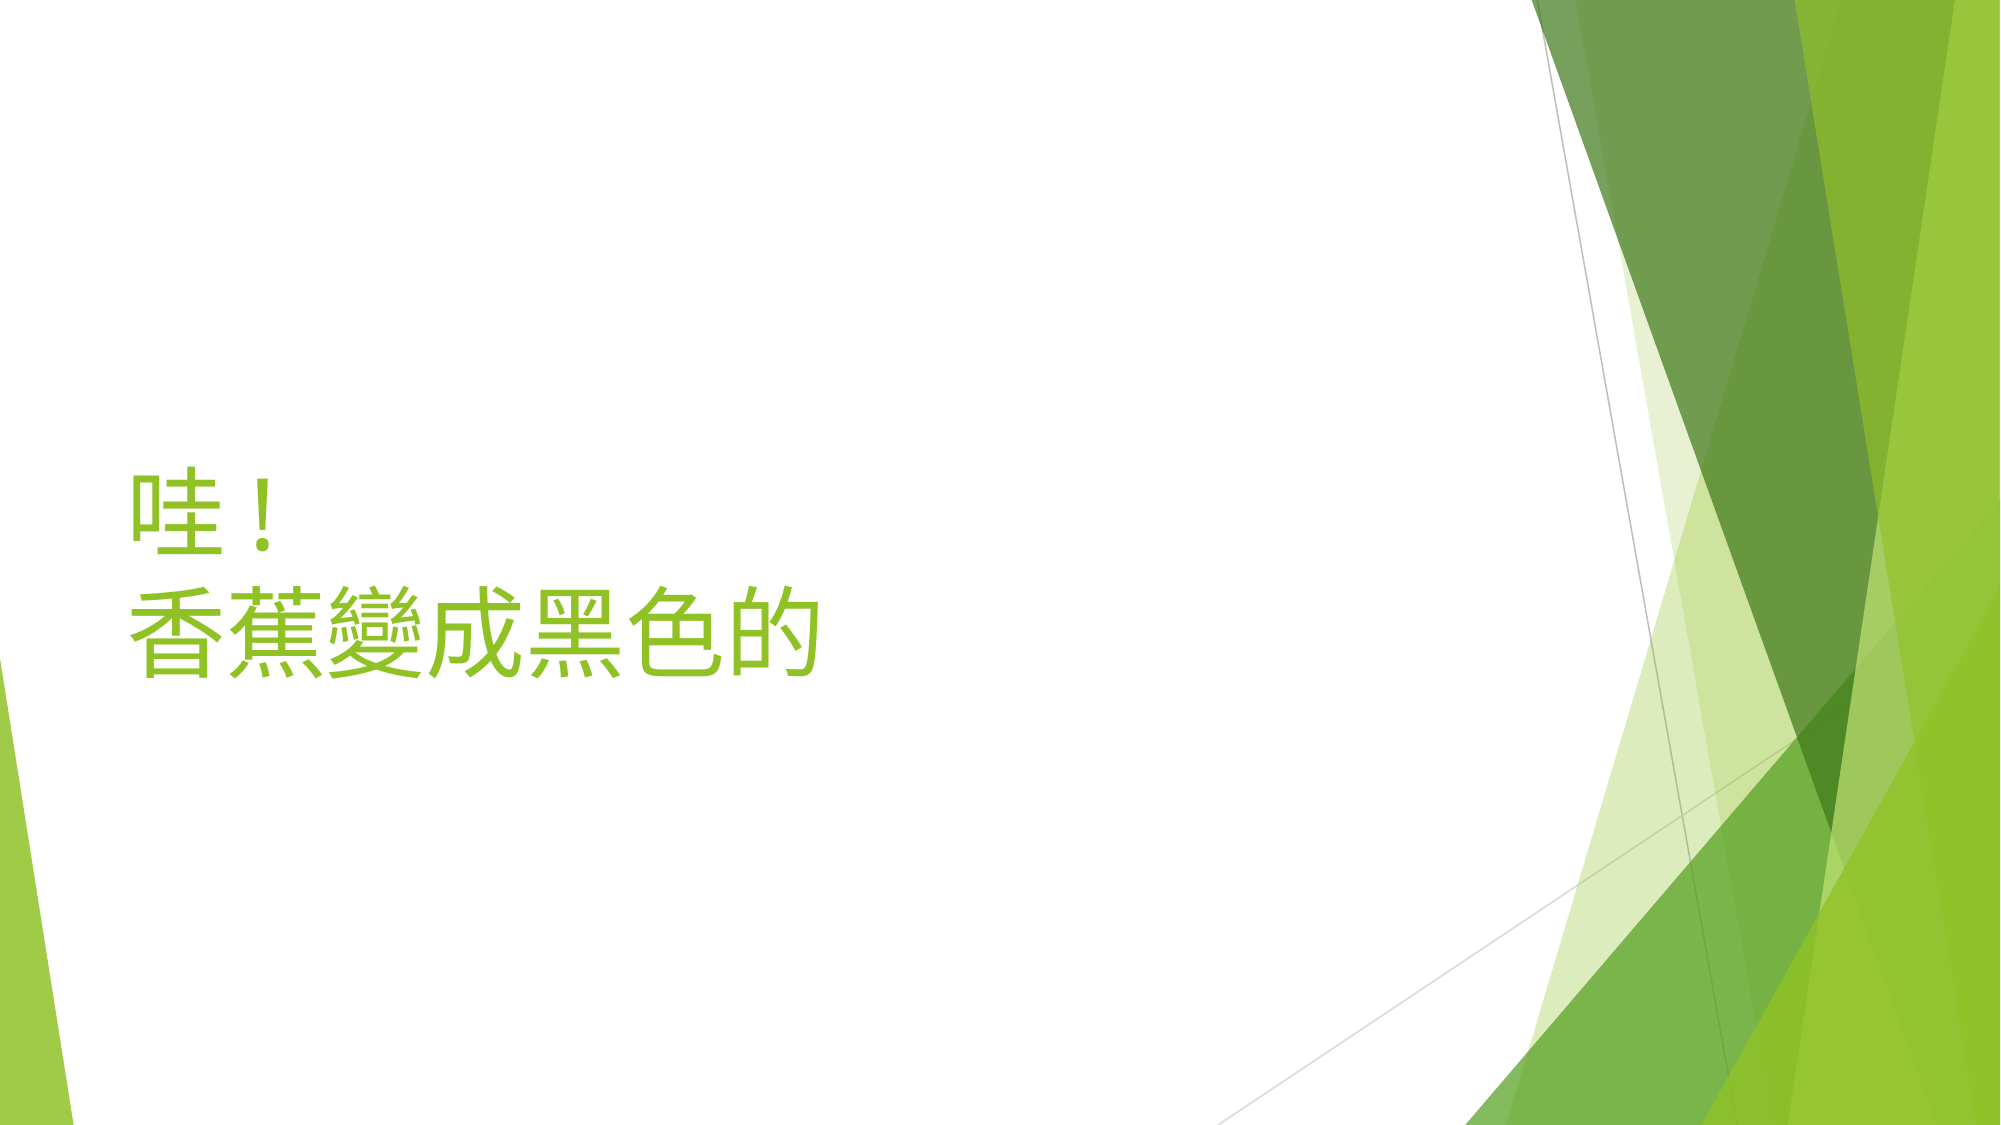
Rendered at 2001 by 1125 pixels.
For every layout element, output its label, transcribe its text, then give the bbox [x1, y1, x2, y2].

text_box 哇! 香蕉變成黑色的 [111, 443, 1522, 743]
